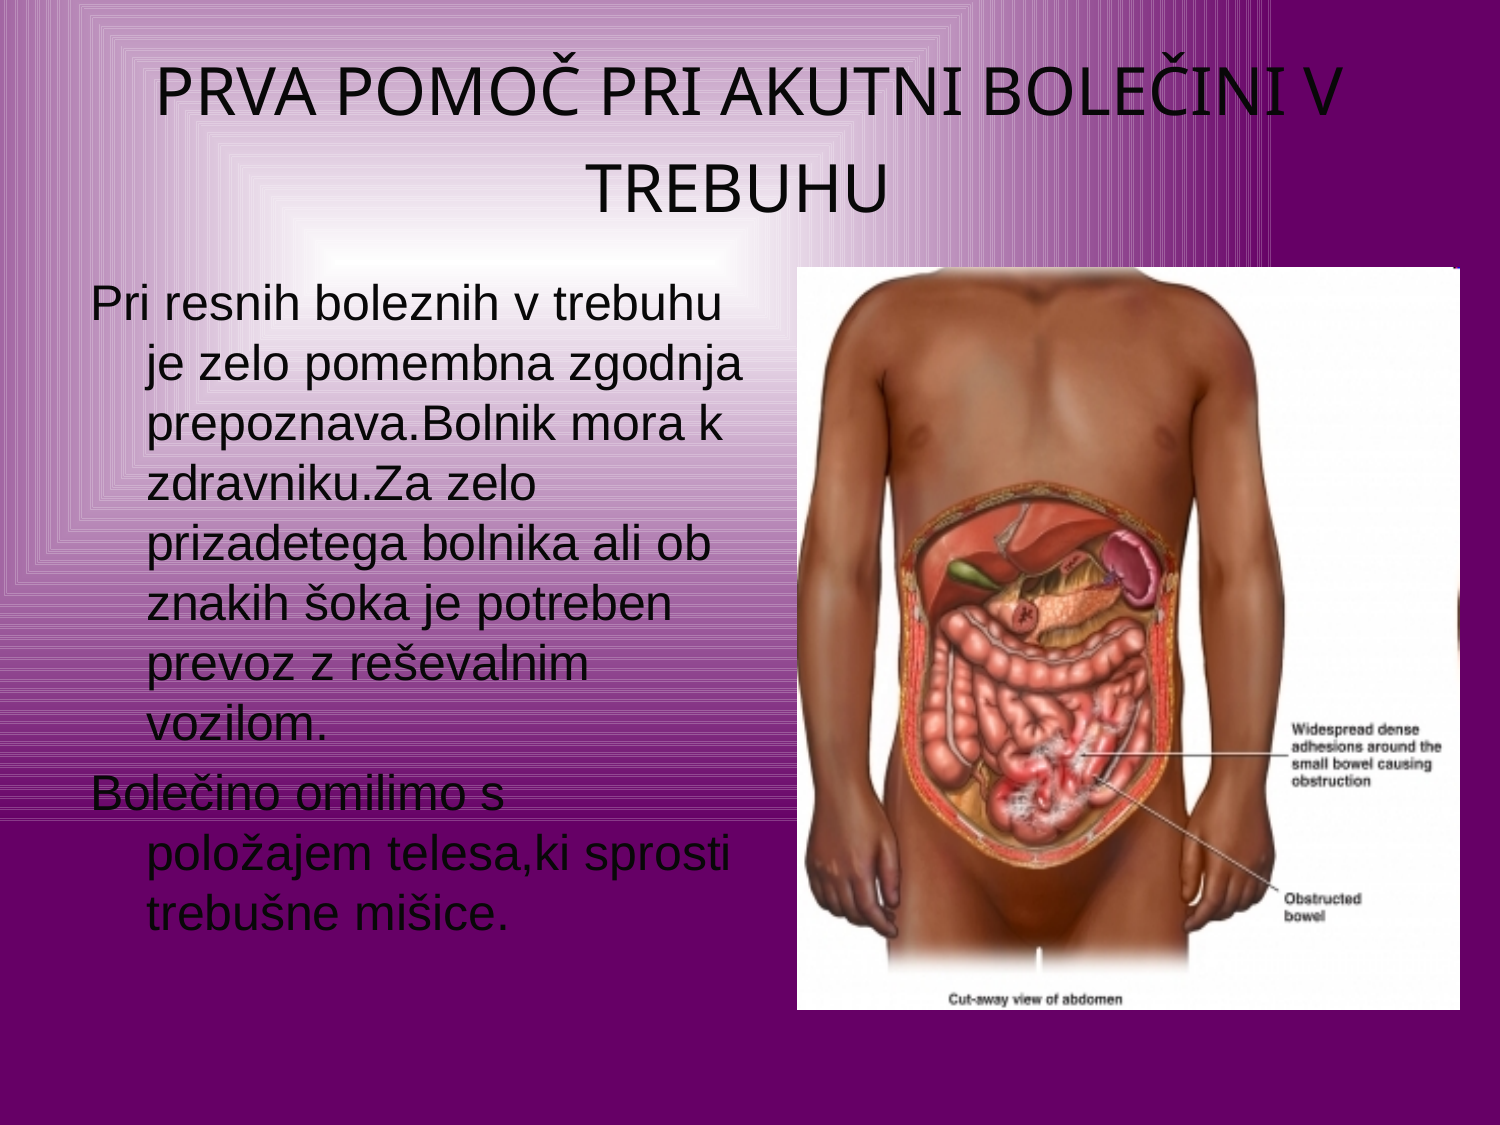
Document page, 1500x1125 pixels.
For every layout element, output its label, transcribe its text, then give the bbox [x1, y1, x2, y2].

list Pri resnih boleznih v trebuhu je zelo pomembna zgodnja prepoznava.Bolnik mora k zdravniku.Za zelo prizadetega bolnika ali ob znakih šoka je potreben prevoz z reševalnim vozilom. Bolečino omilimo s položajem telesa,ki sprosti trebušne mišice. [75, 262, 762, 1005]
picture [797, 267, 1460, 1010]
title PRVA POMOČ PRI AKUTNI BOLEČINI V TREBUHU [75, 45, 1425, 233]
